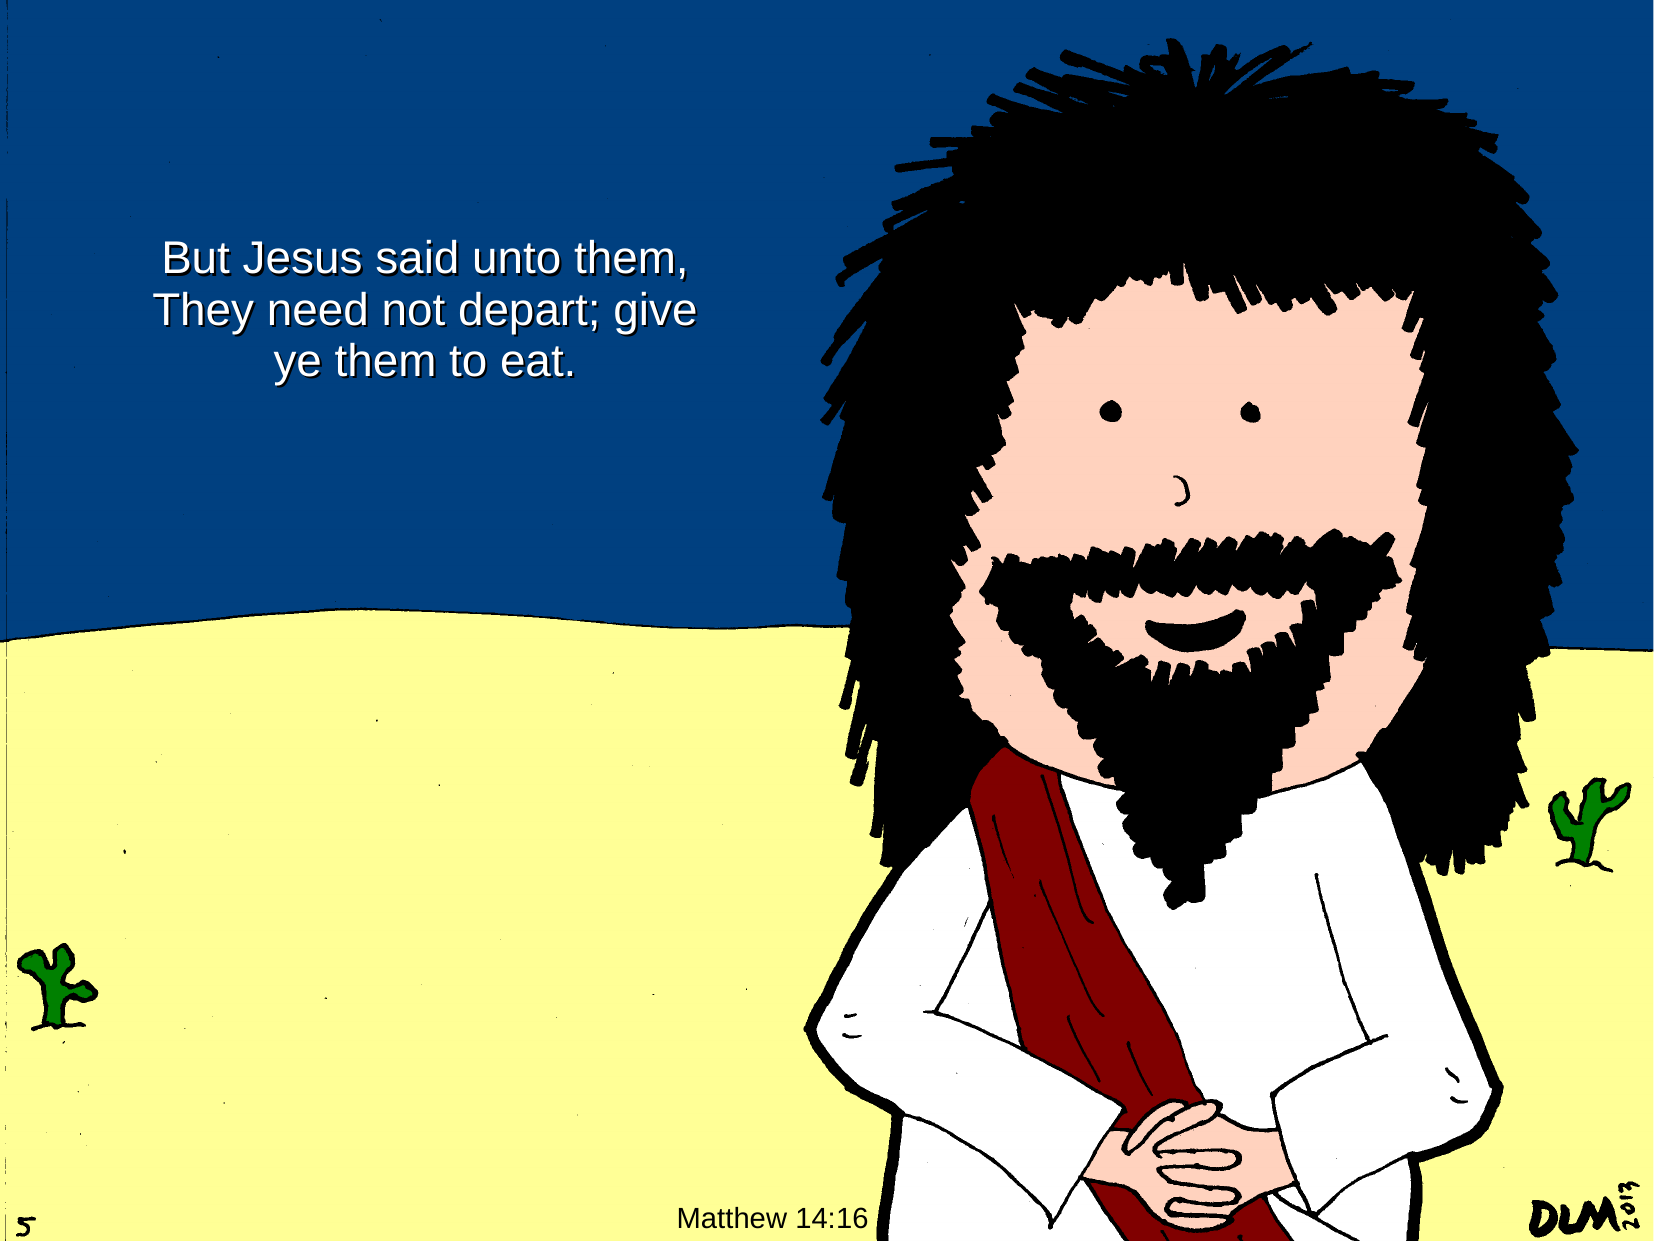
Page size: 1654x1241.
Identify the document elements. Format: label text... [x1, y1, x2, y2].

picture [0, 0, 1654, 1241]
text_box But Jesus said unto them, They need not depart; give ye them to eat. [135, 225, 716, 393]
text_box Matthew 14:16 [629, 1161, 916, 1241]
